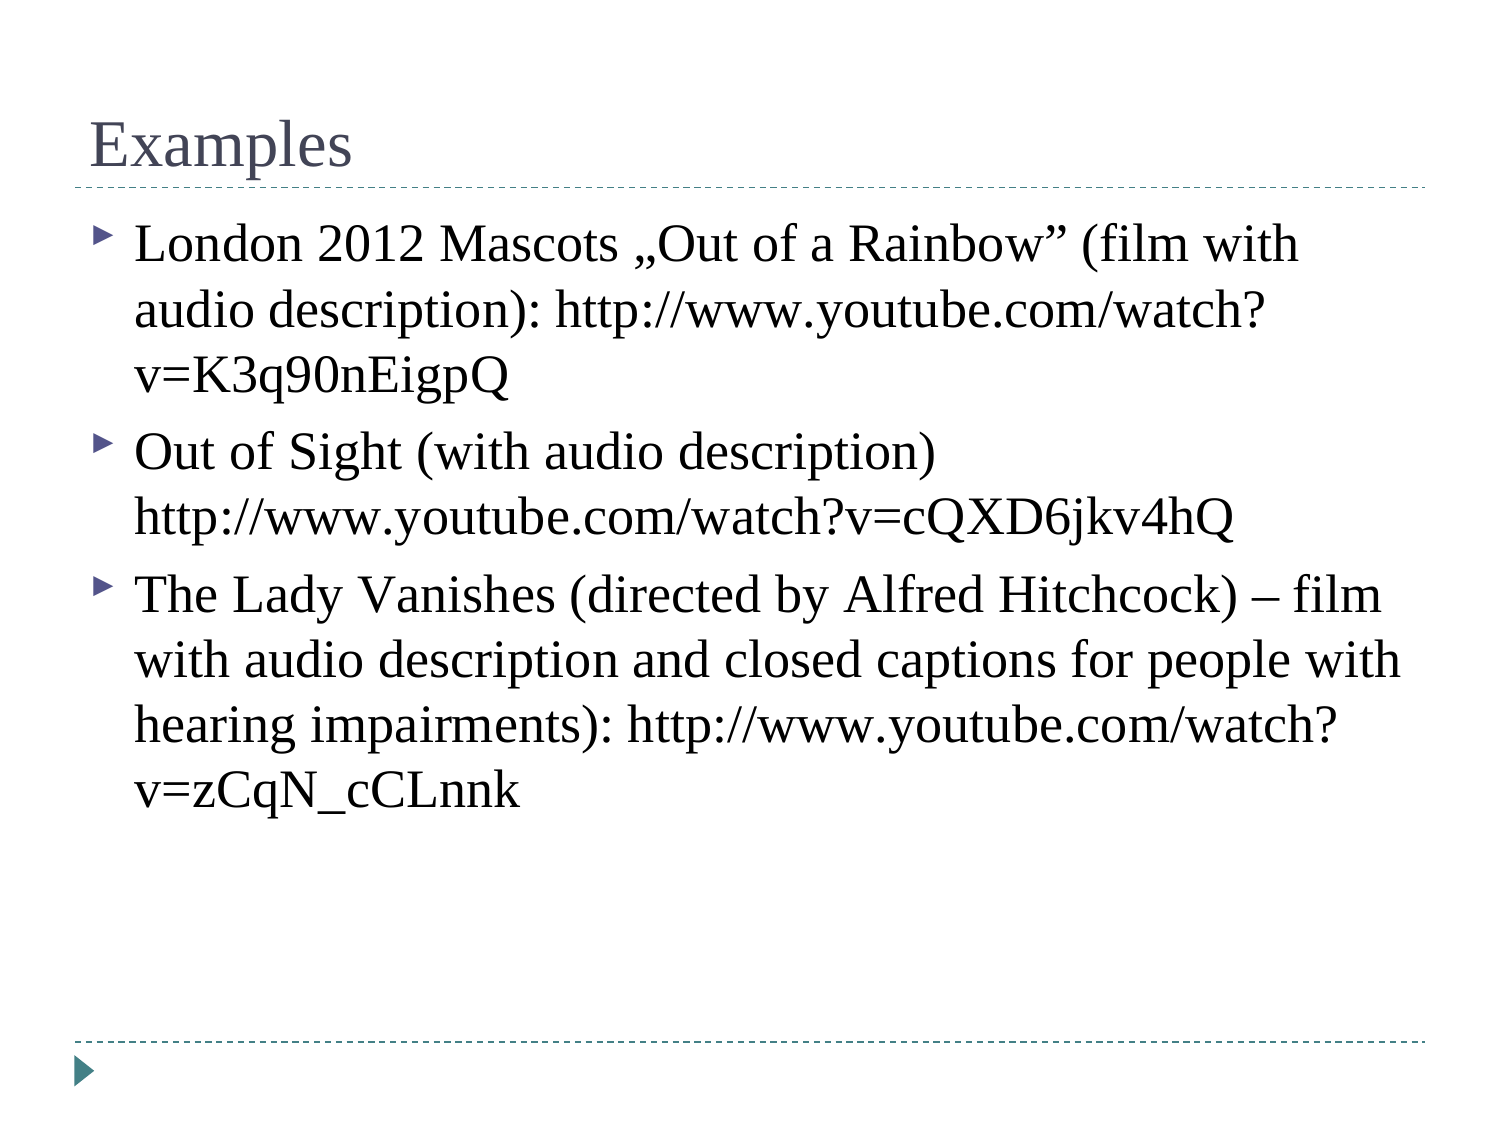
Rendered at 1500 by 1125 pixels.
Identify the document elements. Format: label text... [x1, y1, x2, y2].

title Examples [75, 24, 1426, 188]
list London 2012 Mascots „Out of a Rainbow” (film with audio description): http://www.youtube.com/watch?v=K3q90nEigpQ Out of Sight (with audio description) http://www.youtube.com/watch?v=cQXD6jkv4hQ The Lady Vanishes (directed by Alfred Hitchcock) – film with audio description and closed captions for people with hearing impairments): http://www.youtube.com/watch?v=zCqN_cCLnnk [75, 200, 1426, 1010]
